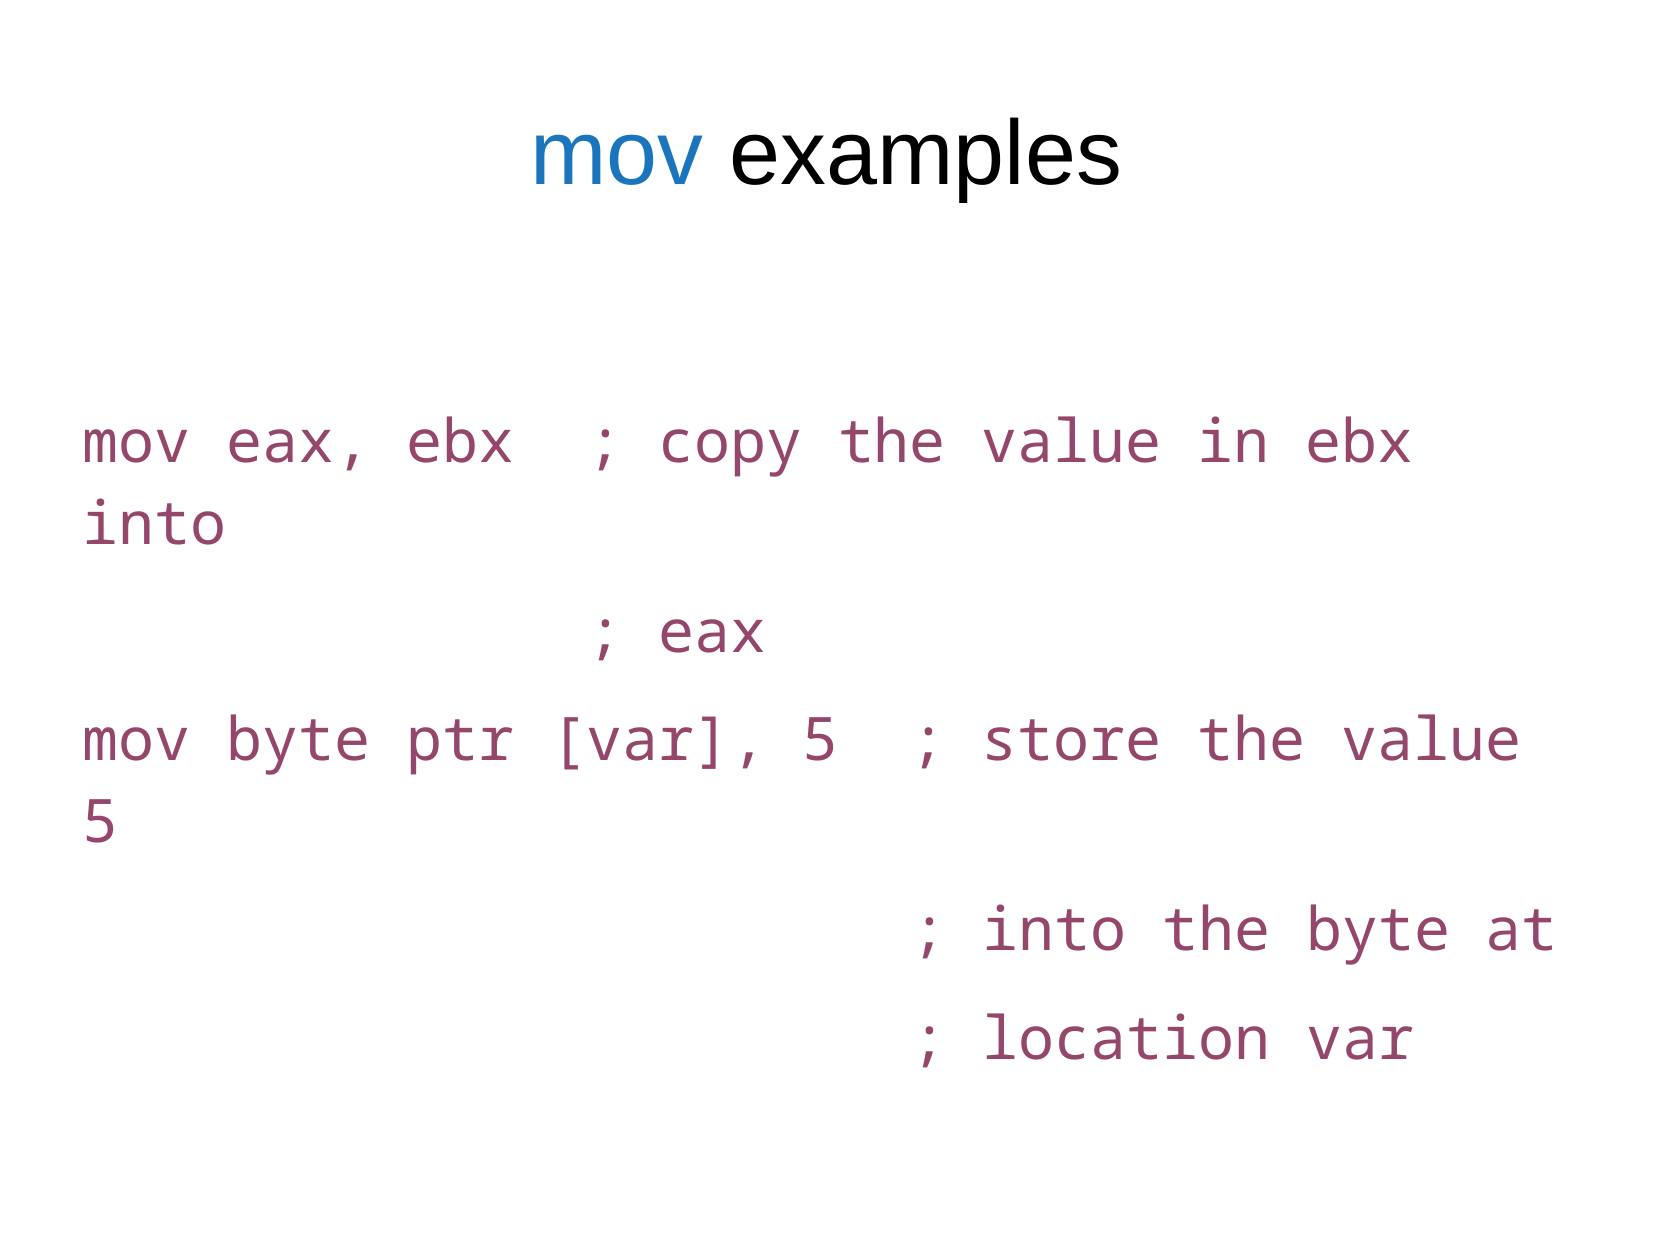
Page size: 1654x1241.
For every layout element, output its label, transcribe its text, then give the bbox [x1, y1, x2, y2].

list mov eax, ebx ; copy the value in ebx into ; eax mov byte ptr [var], 5 ; store the value 5 ; into the byte at ; location var [82, 290, 1571, 1163]
title mov examples [82, 49, 1571, 257]
